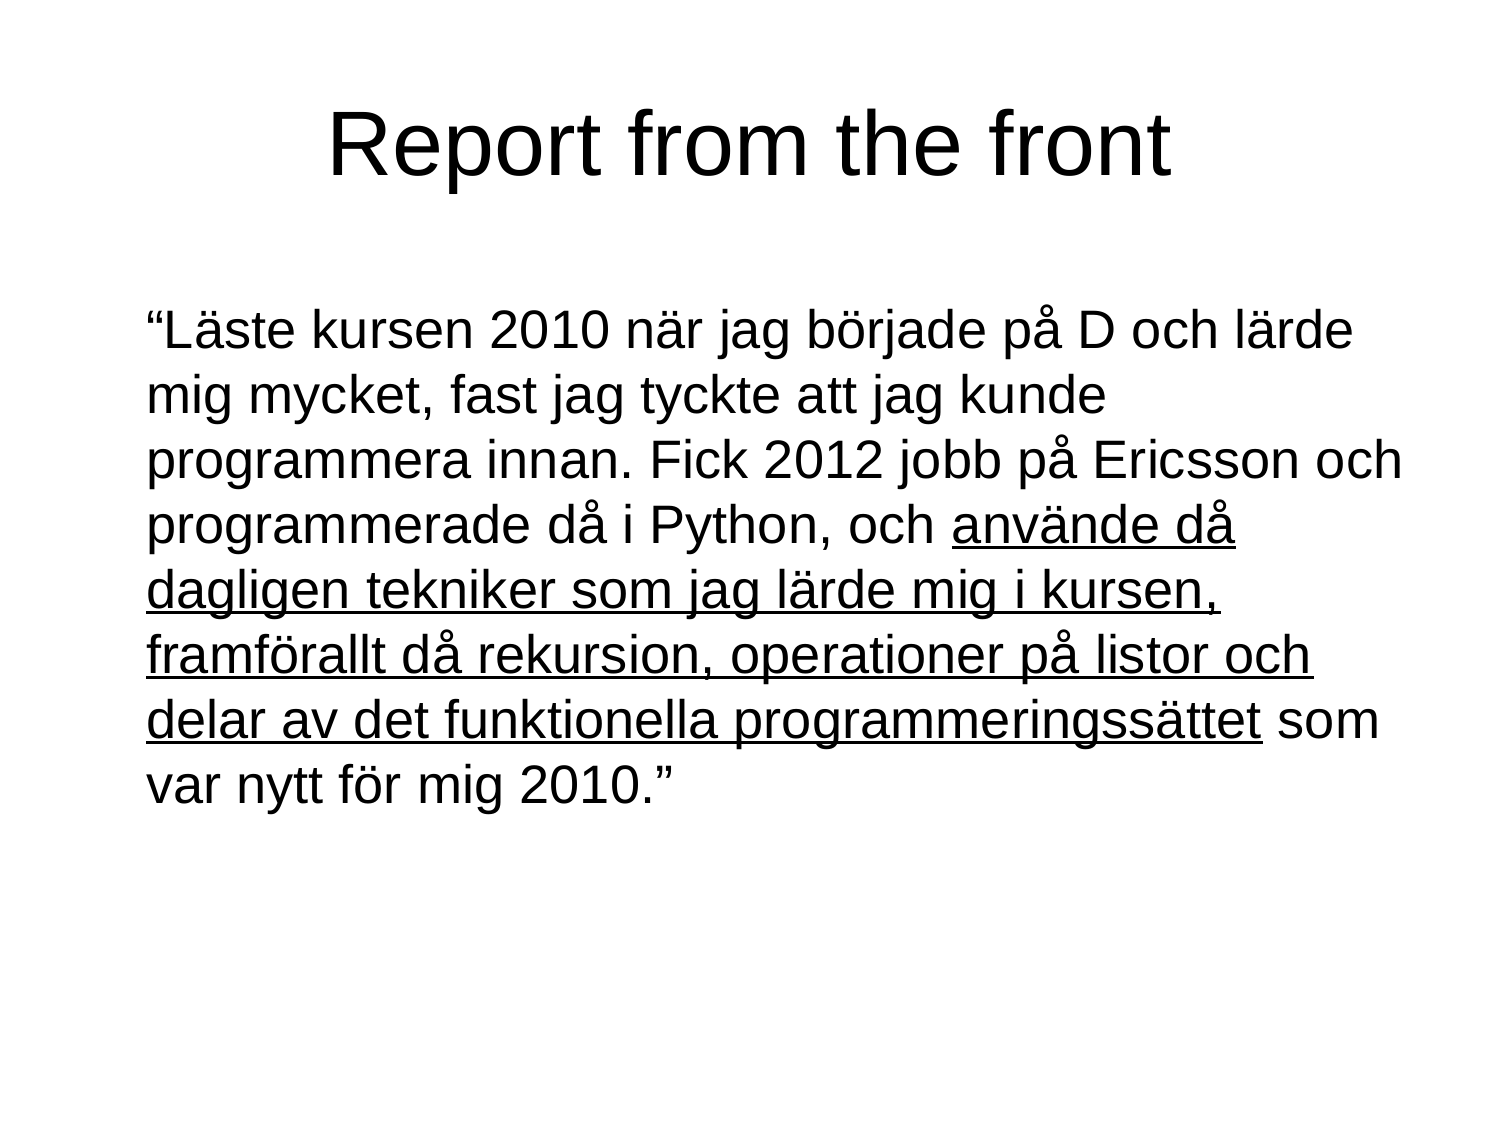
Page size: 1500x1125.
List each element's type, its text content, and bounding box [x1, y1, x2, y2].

title Report from the front [75, 45, 1425, 233]
list “Läste kursen 2010 när jag började på D och lärde mig mycket, fast jag tyckte att jag kunde programmera innan. Fick 2012 jobb på Ericsson och programmerade då i Python, och använde då dagligen tekniker som jag lärde mig i kursen, framförallt då rekursion, operationer på listor och delar av det funktionella programmeringssättet som var nytt för mig 2010.” [75, 286, 1425, 939]
